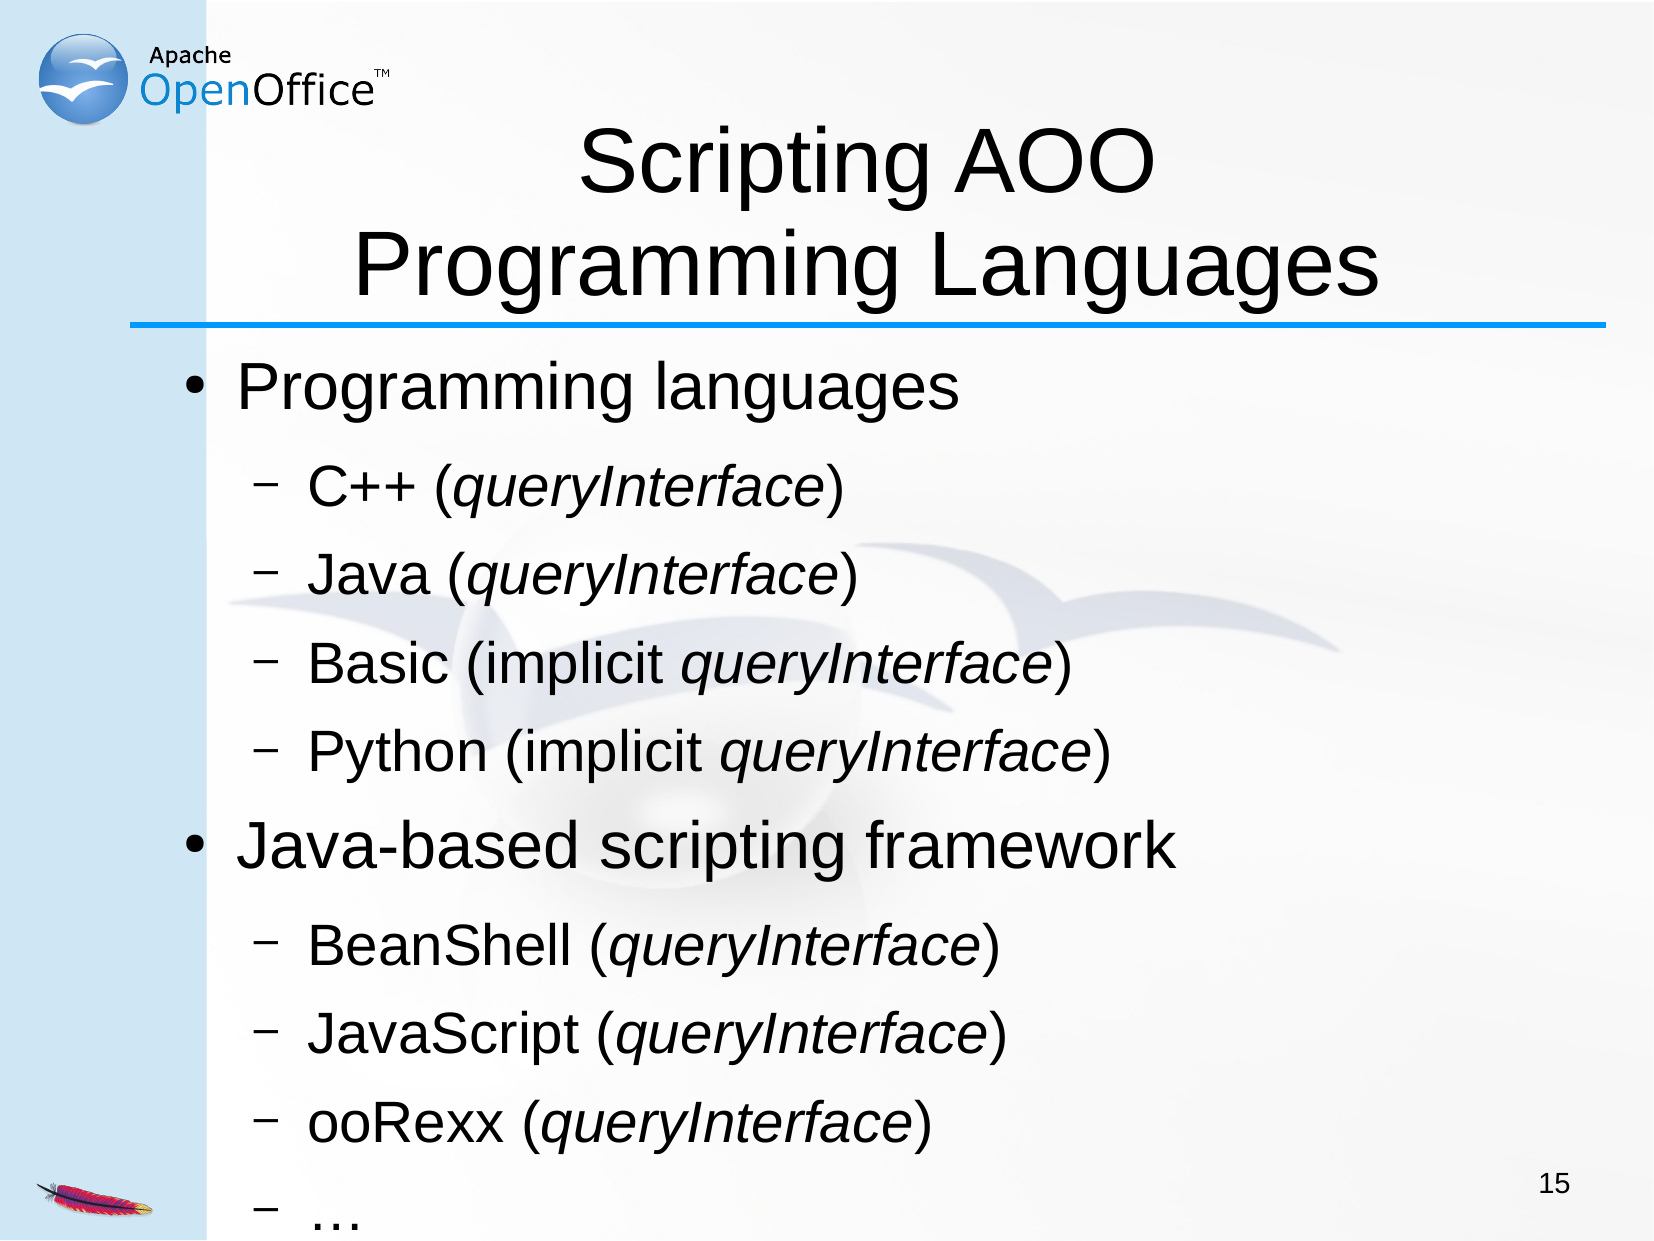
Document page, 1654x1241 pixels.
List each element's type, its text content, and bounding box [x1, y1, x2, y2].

picture [35, 1181, 154, 1219]
picture [35, 2, 1654, 1241]
list Programming languages C++ (queryInterface) Java (queryInterface) Basic (implicit queryInterface) Python (implicit queryInterface) Java-based scripting framework BeanShell (queryInterface) JavaScript (queryInterface) ooRexx (queryInterface) … [165, 349, 1571, 1241]
title Scripting AOO Programming Languages [165, 108, 1571, 316]
